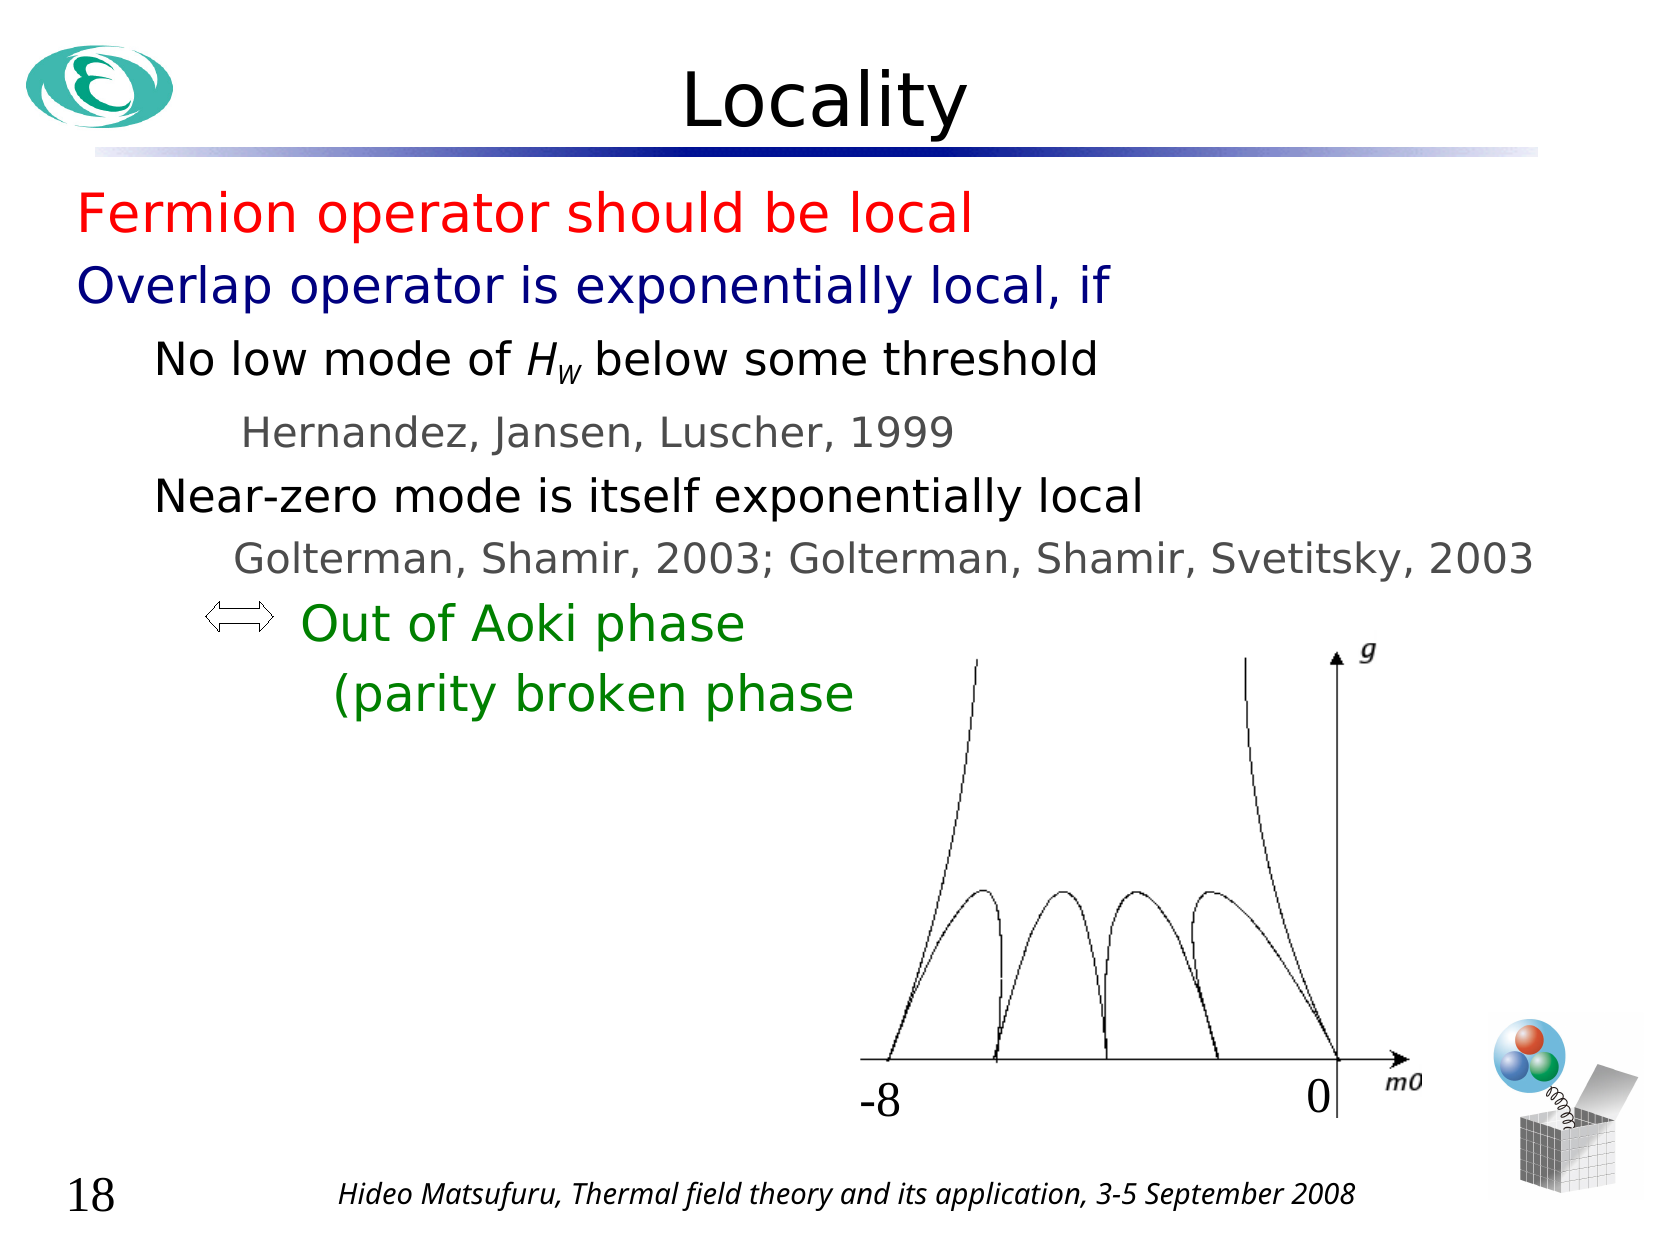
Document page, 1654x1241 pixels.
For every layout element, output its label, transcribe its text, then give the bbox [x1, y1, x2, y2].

list Fermion operator should be local Overlap operator is exponentially local, if No low mode of HW below some threshold Hernandez, Jansen, Luscher, 1999 Near-zero mode is itself exponentially local Golterman, Shamir, 2003; Golterman, Shamir, Svetitsky, 2003 Out of Aoki phase (parity broken phase) [59, 181, 1555, 717]
title Locality [201, 47, 1450, 154]
text_box -8 [859, 1072, 902, 1129]
picture [1488, 1012, 1644, 1200]
text_box 0 [1306, 1067, 1332, 1125]
picture [95, 147, 1538, 157]
picture [20, 37, 179, 136]
picture [859, 629, 1422, 1118]
text_box [205, 601, 274, 632]
